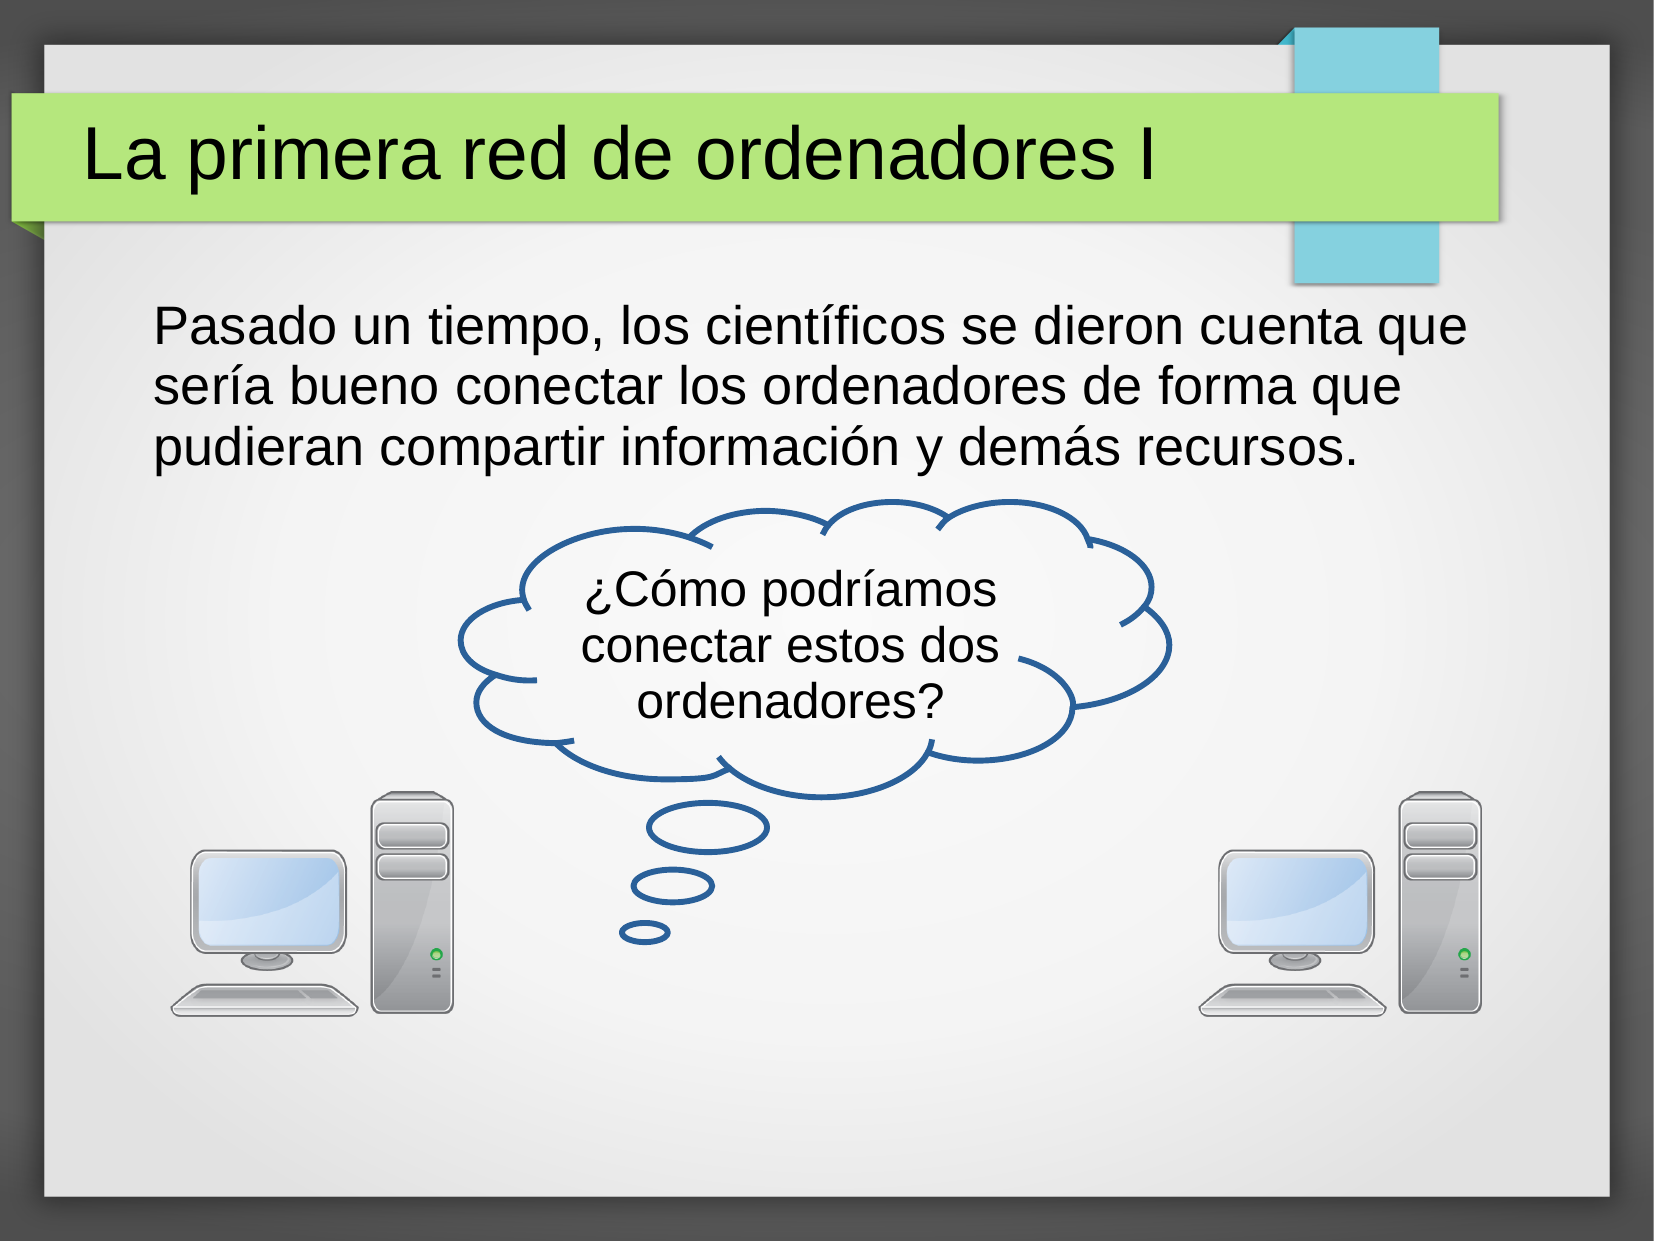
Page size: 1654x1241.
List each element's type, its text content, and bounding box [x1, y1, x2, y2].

text_box ¿Cómo podríamos conectar estos dos ordenadores? [633, 869, 713, 903]
list Pasado un tiempo, los científicos se dieron cuenta que sería bueno conectar los ordenadores de forma que pudieran compartir información y demás recursos. [82, 295, 1571, 497]
picture [0, 0, 1654, 1241]
text_box ¿Cómo podríamos conectar estos dos ordenadores? [621, 922, 668, 943]
title La primera red de ordenadores I [82, 69, 1501, 238]
text_box ¿Cómo podríamos conectar estos dos ordenadores? [460, 501, 1170, 798]
text_box ¿Cómo podríamos conectar estos dos ordenadores? [648, 802, 768, 853]
